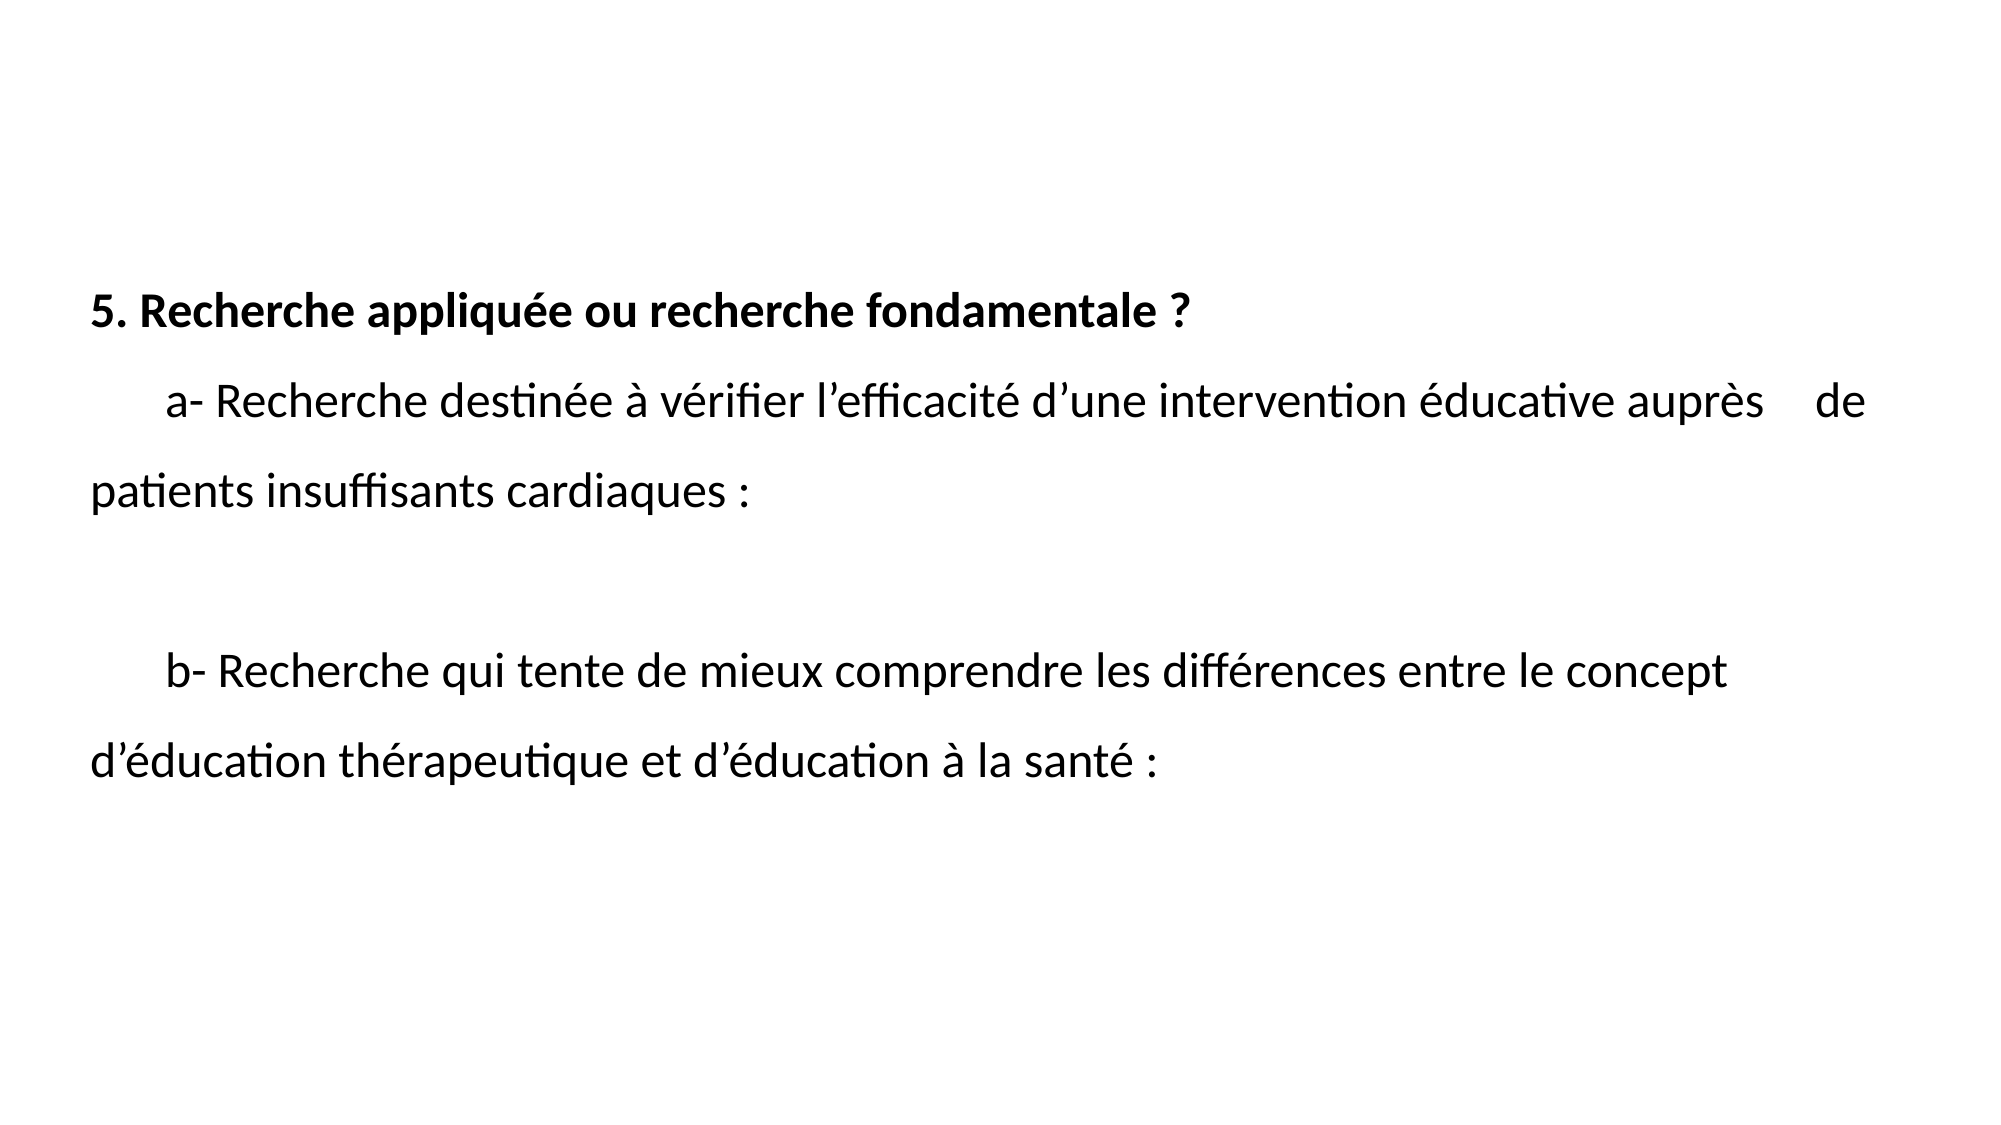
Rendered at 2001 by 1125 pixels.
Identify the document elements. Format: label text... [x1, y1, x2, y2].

text_box 5. Recherche appliquée ou recherche fondamentale ? a- Recherche destinée à vérifier l’efficacité d’une intervention éducative auprès de patients insuffisants cardiaques : b- Recherche qui tente de mieux comprendre les différences entre le concept d’éducation thérapeutique et d’éducation à la santé : [75, 239, 1904, 795]
